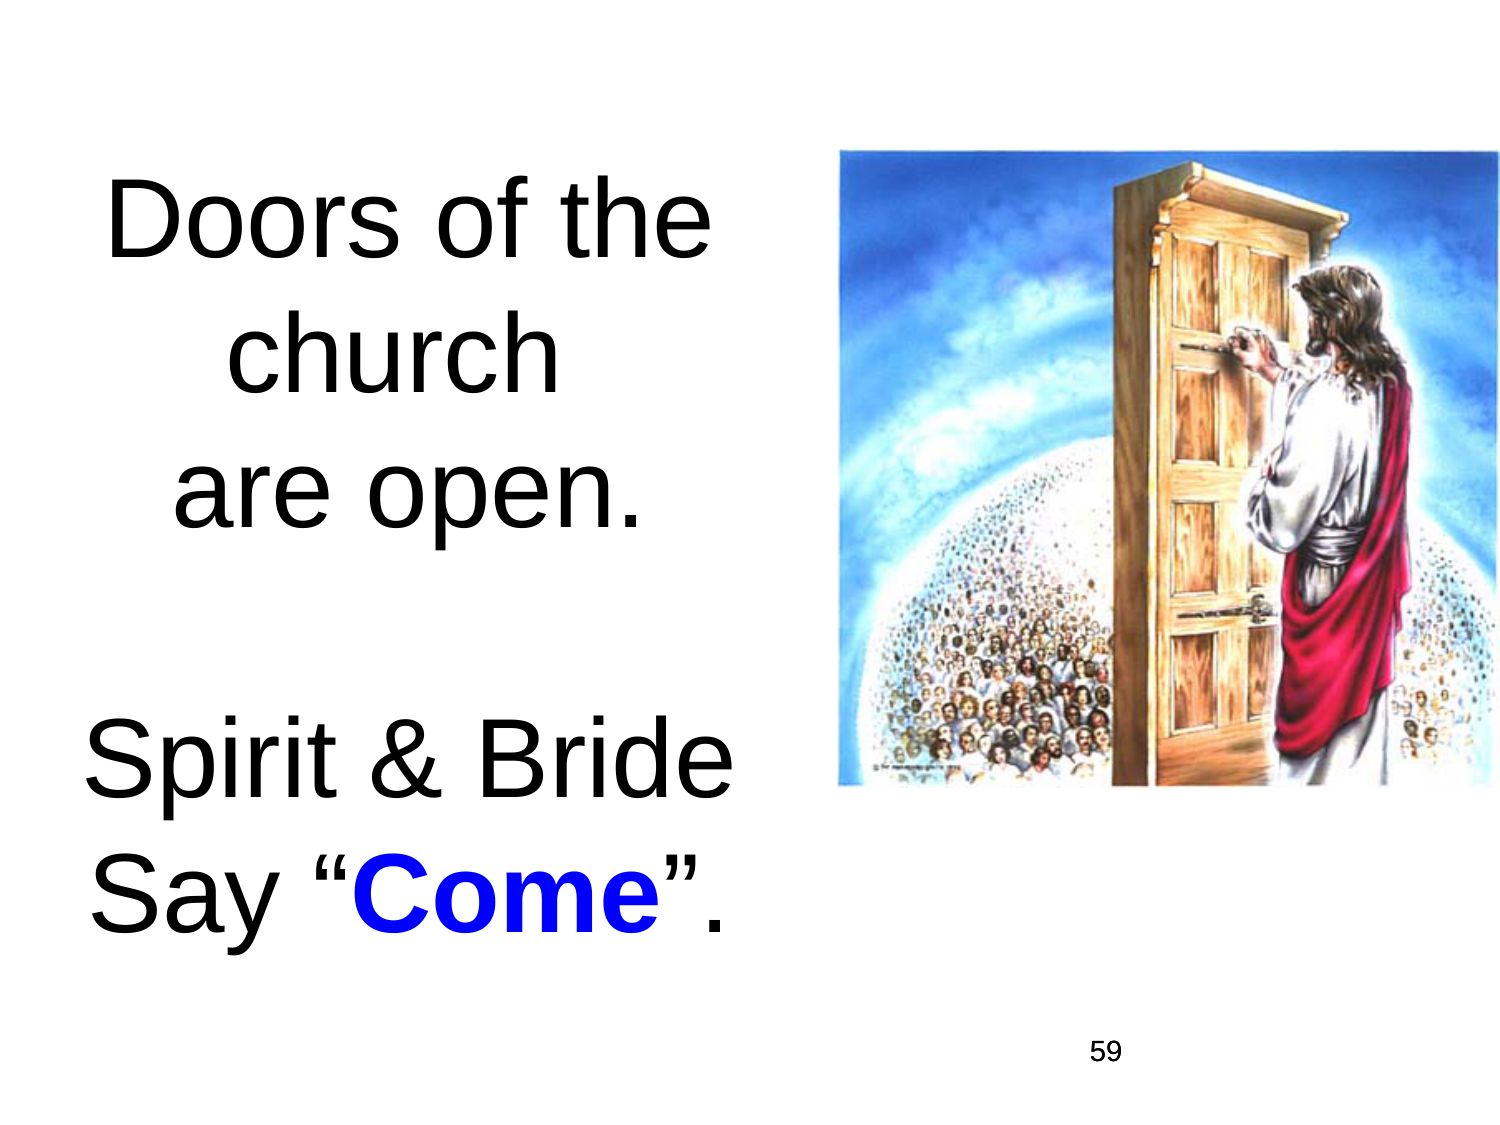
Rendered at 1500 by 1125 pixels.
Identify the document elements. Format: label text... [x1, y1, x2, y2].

slide_number <number> [1074, 1024, 1425, 1103]
picture [0, 0, 1500, 1125]
text_box Doors of the church are open. Spirit & Bride Say “Come”. [0, 137, 819, 963]
list [37, 62, 825, 963]
